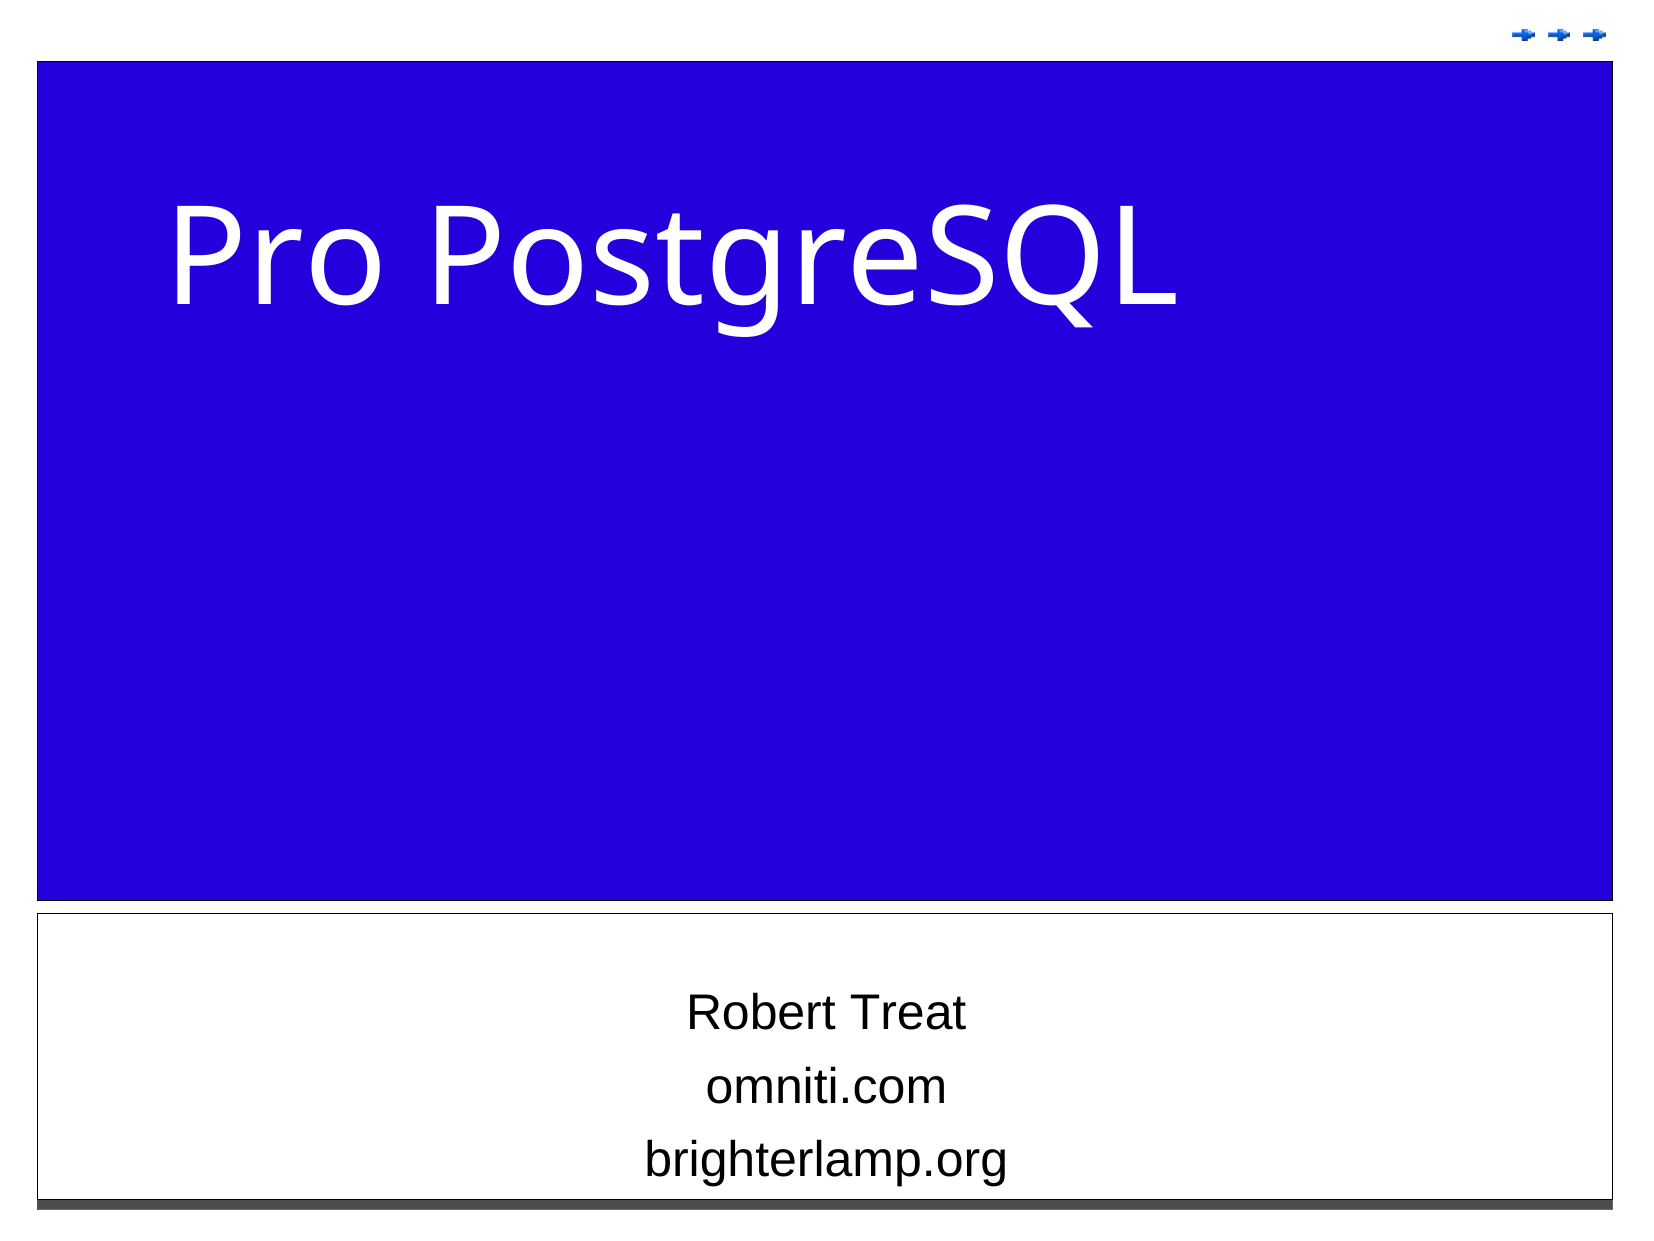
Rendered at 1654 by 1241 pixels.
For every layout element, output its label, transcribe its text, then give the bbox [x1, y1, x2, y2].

picture [1512, 29, 1535, 41]
text_box [37, 61, 1613, 901]
text_box Robert Treat omniti.com brighterlamp.org [629, 977, 1024, 1195]
text_box [37, 913, 1613, 1200]
picture [1548, 29, 1570, 41]
text_box Pro PostgreSQL [150, 150, 1114, 330]
picture [1583, 29, 1606, 41]
